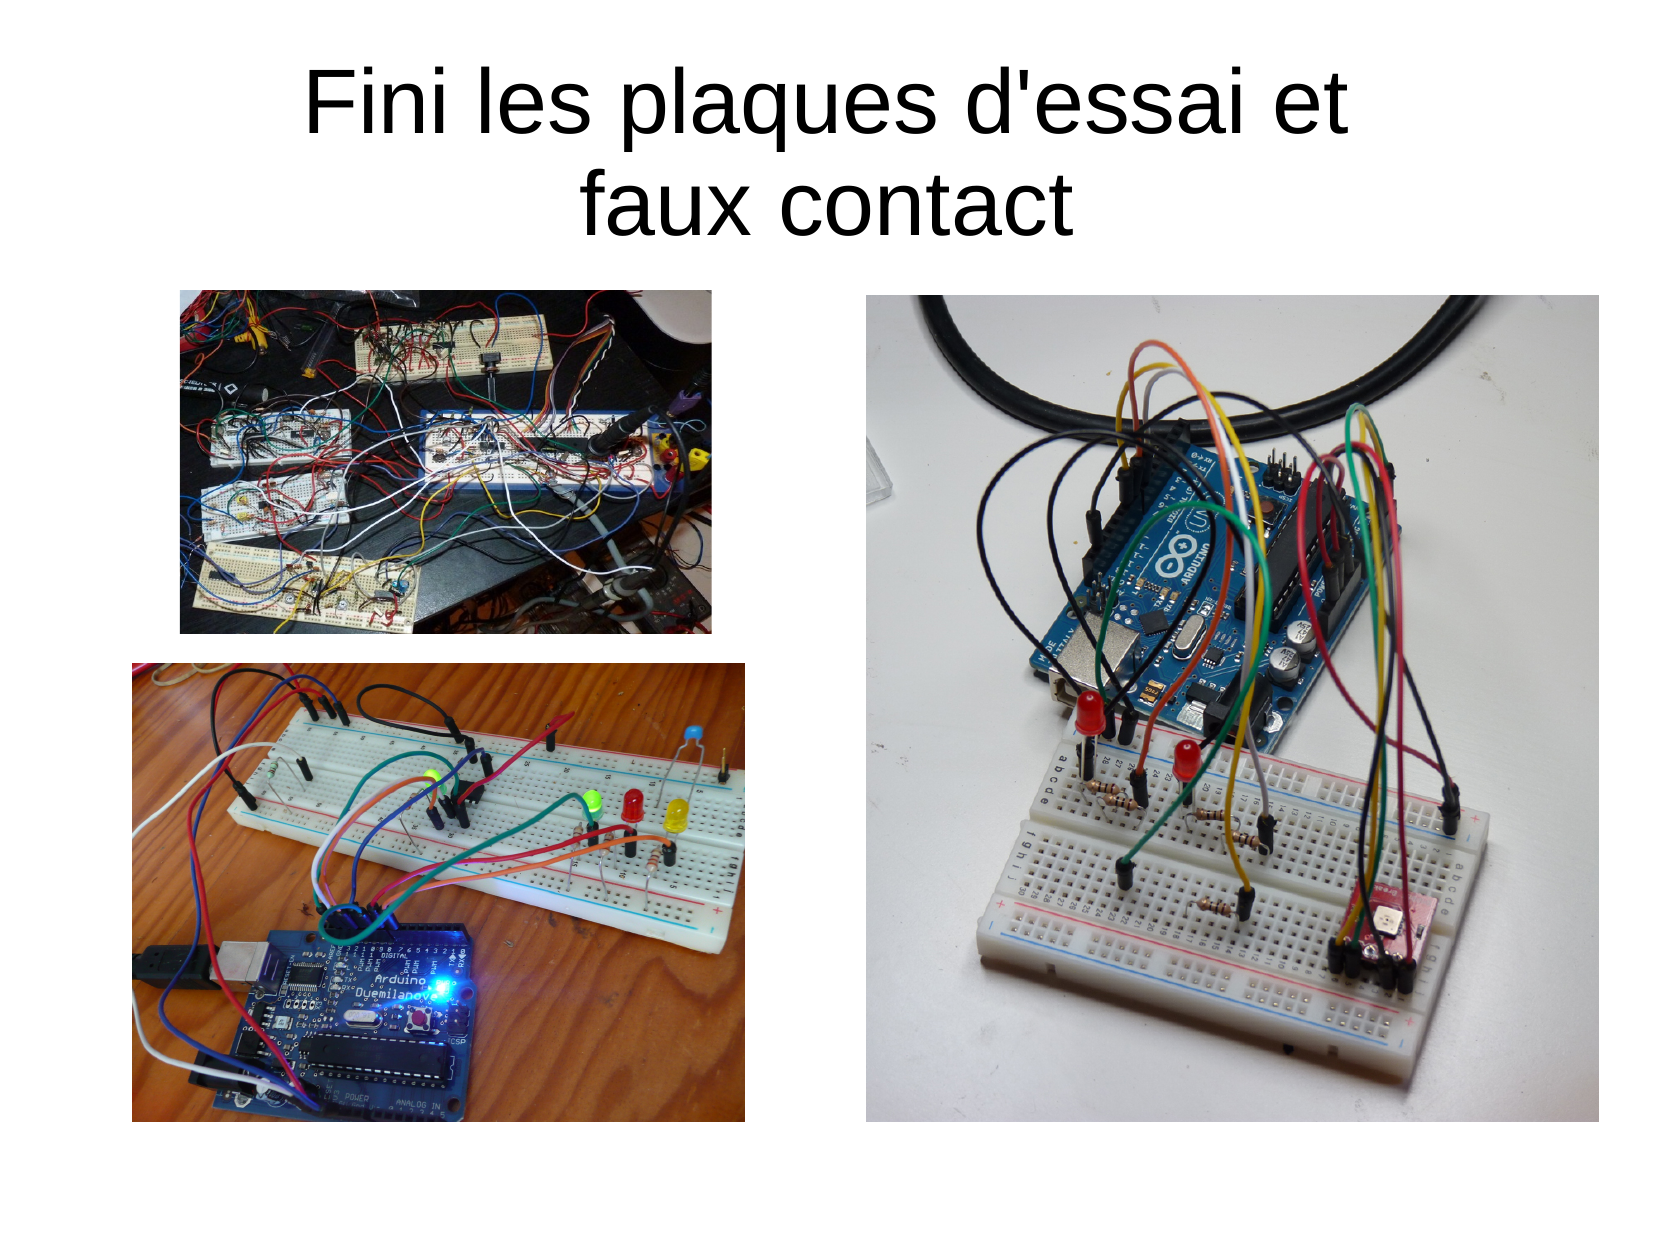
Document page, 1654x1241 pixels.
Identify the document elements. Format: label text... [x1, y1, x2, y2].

title Fini les plaques d'essai et faux contact [82, 49, 1571, 257]
picture [866, 295, 1599, 1123]
picture [179, 290, 712, 634]
picture [132, 663, 745, 1123]
